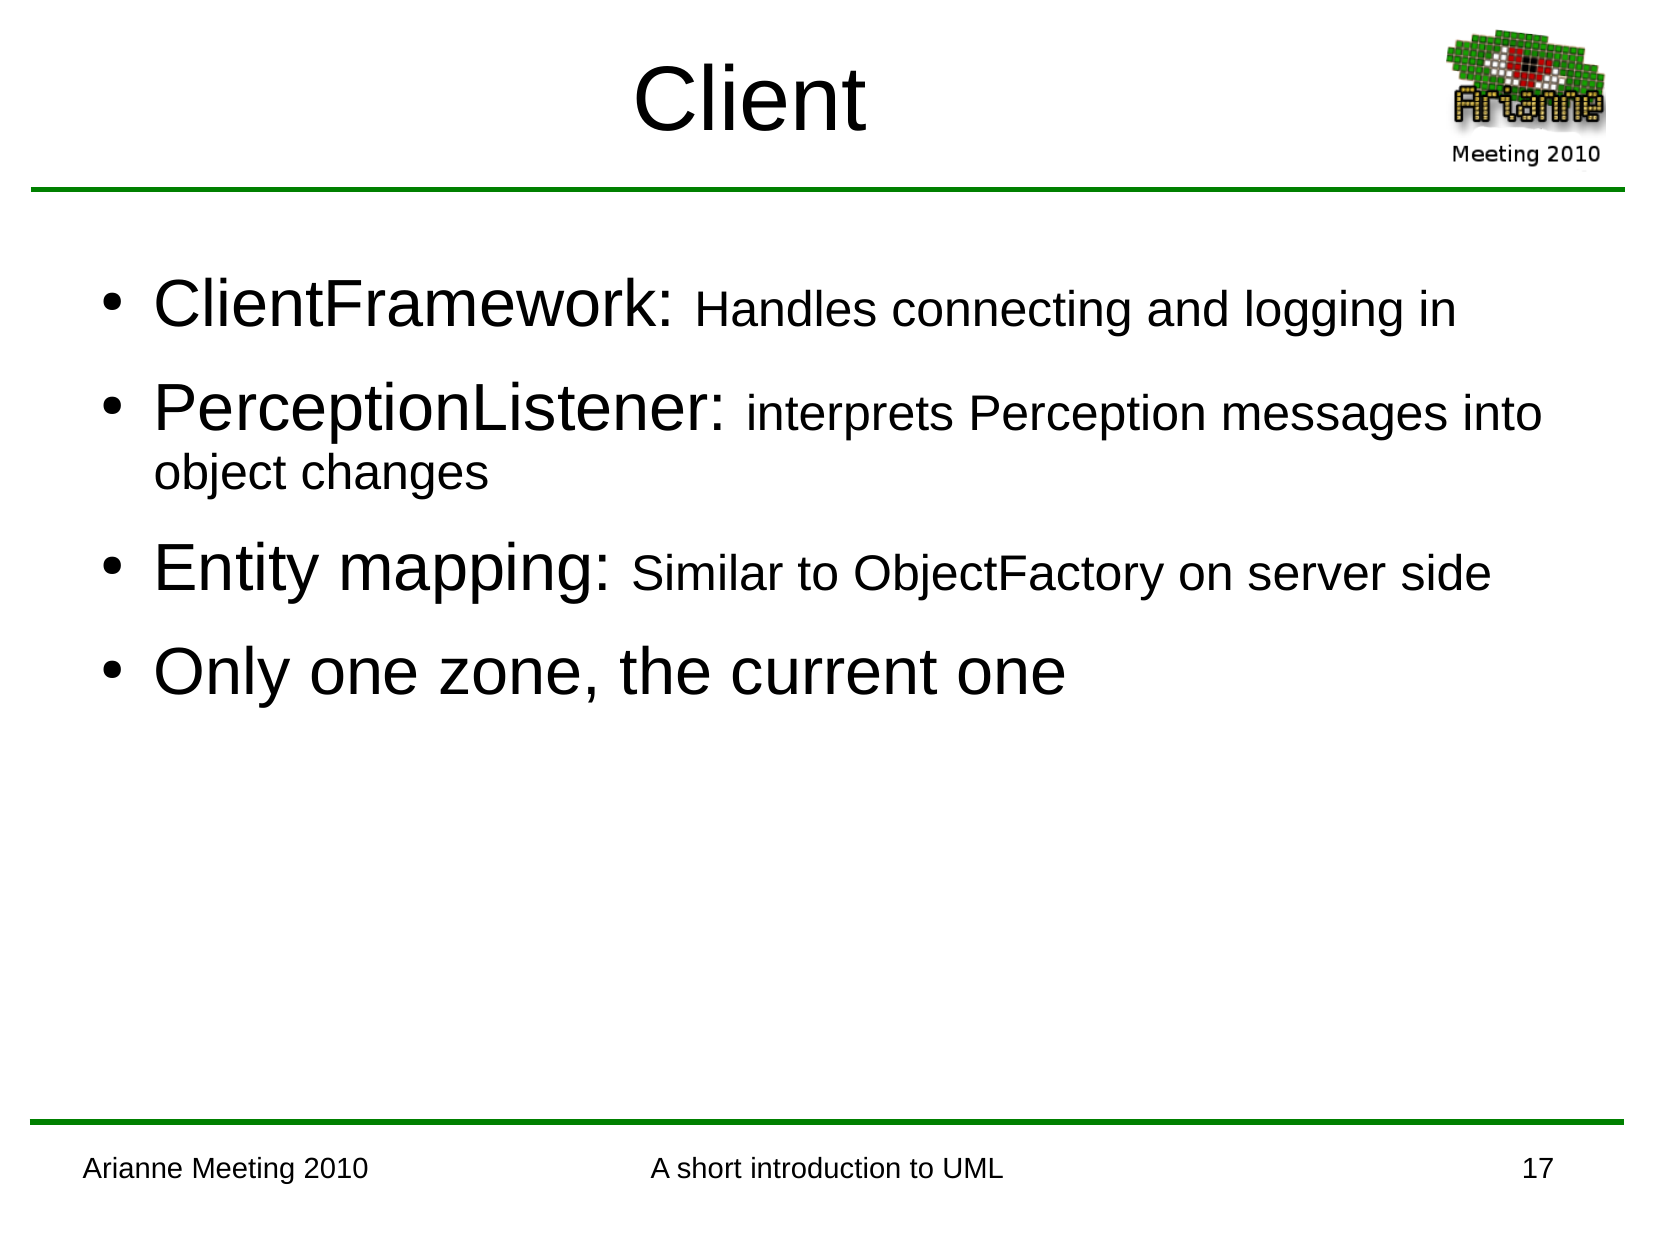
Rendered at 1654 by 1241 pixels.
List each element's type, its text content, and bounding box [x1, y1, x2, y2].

title Client [82, 47, 1418, 150]
list ClientFramework: Handles connecting and logging in PerceptionListener: interprets Perception messages into object changes Entity mapping: Similar to ObjectFactory on server side Only one zone, the current one [82, 265, 1571, 1109]
picture [1446, 29, 1606, 178]
